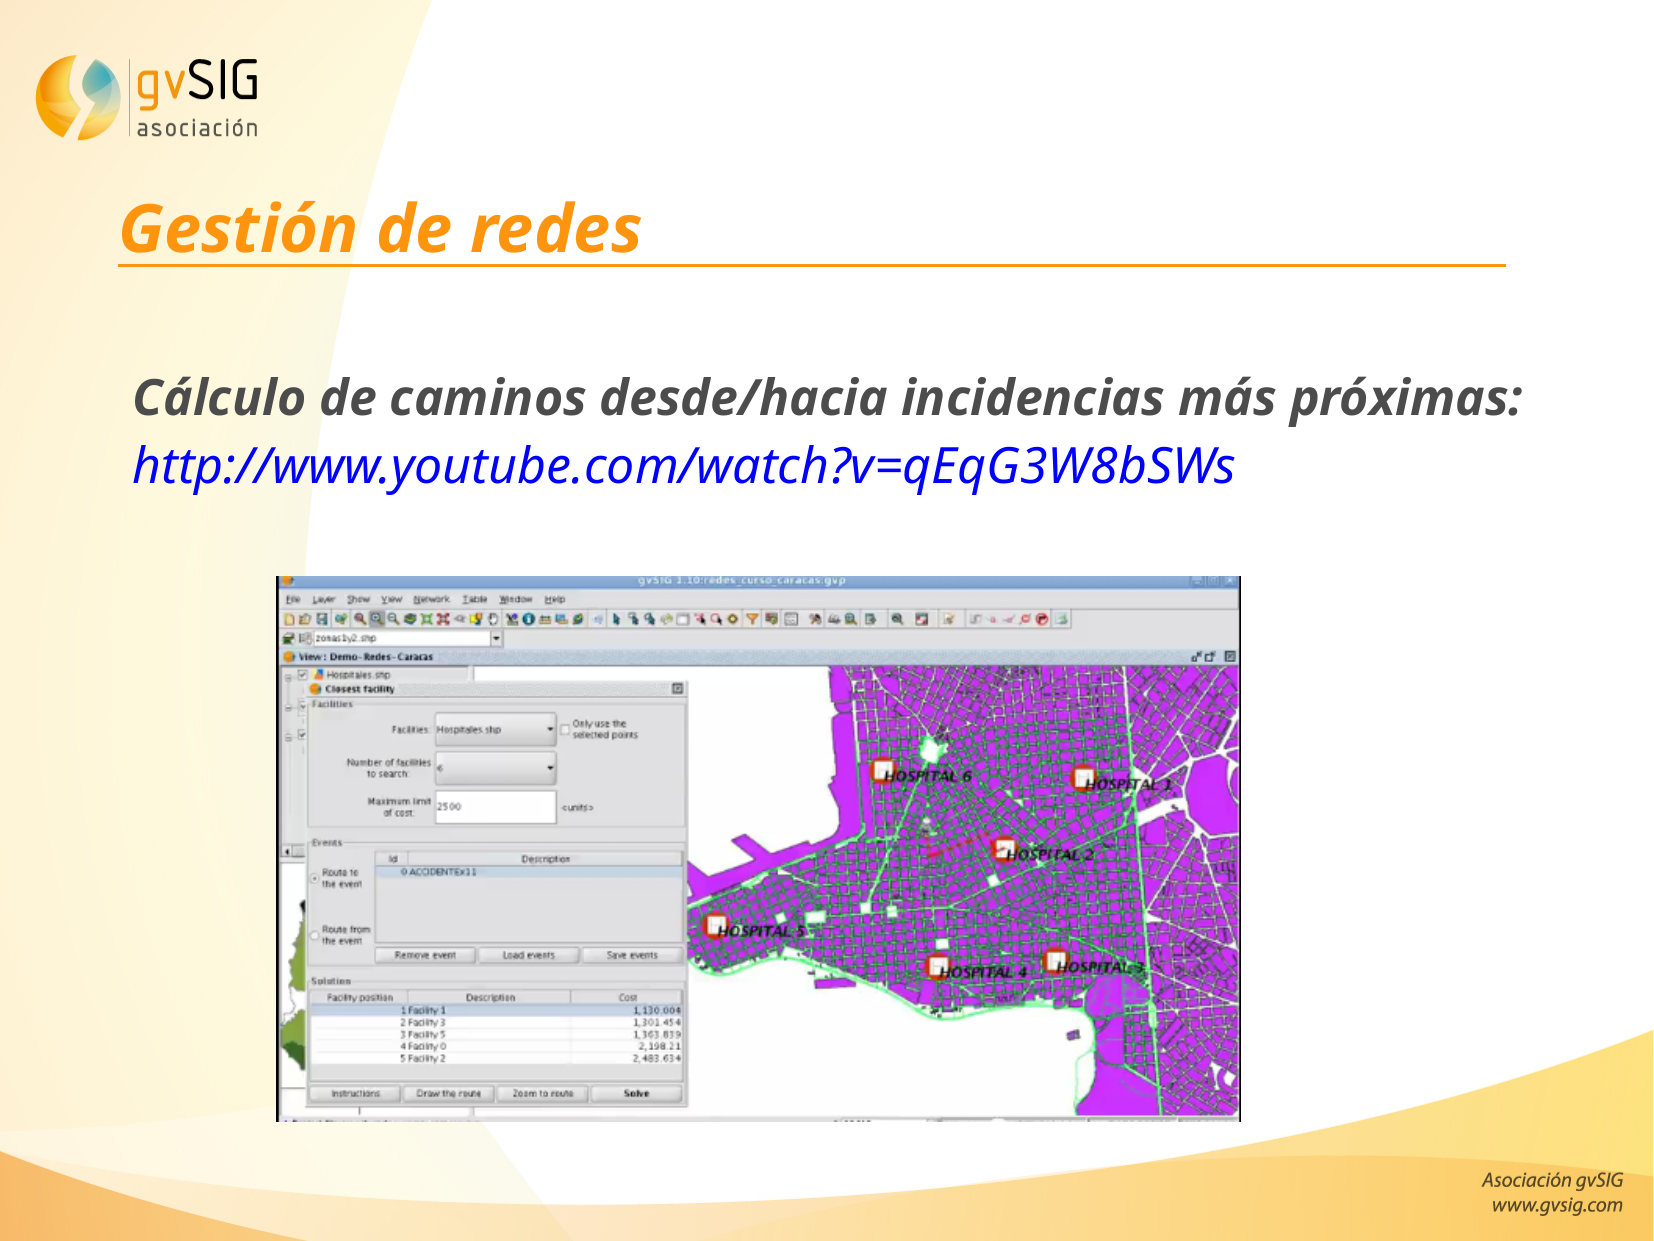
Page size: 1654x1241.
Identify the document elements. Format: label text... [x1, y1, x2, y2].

text_box Cálculo de caminos desde/hacia incidencias más próximas: http://www.youtube.com/watch?v=qEqG3W8bSWs [118, 354, 1567, 544]
title Gestión de redes [118, 177, 1607, 276]
picture [0, 0, 1654, 1241]
